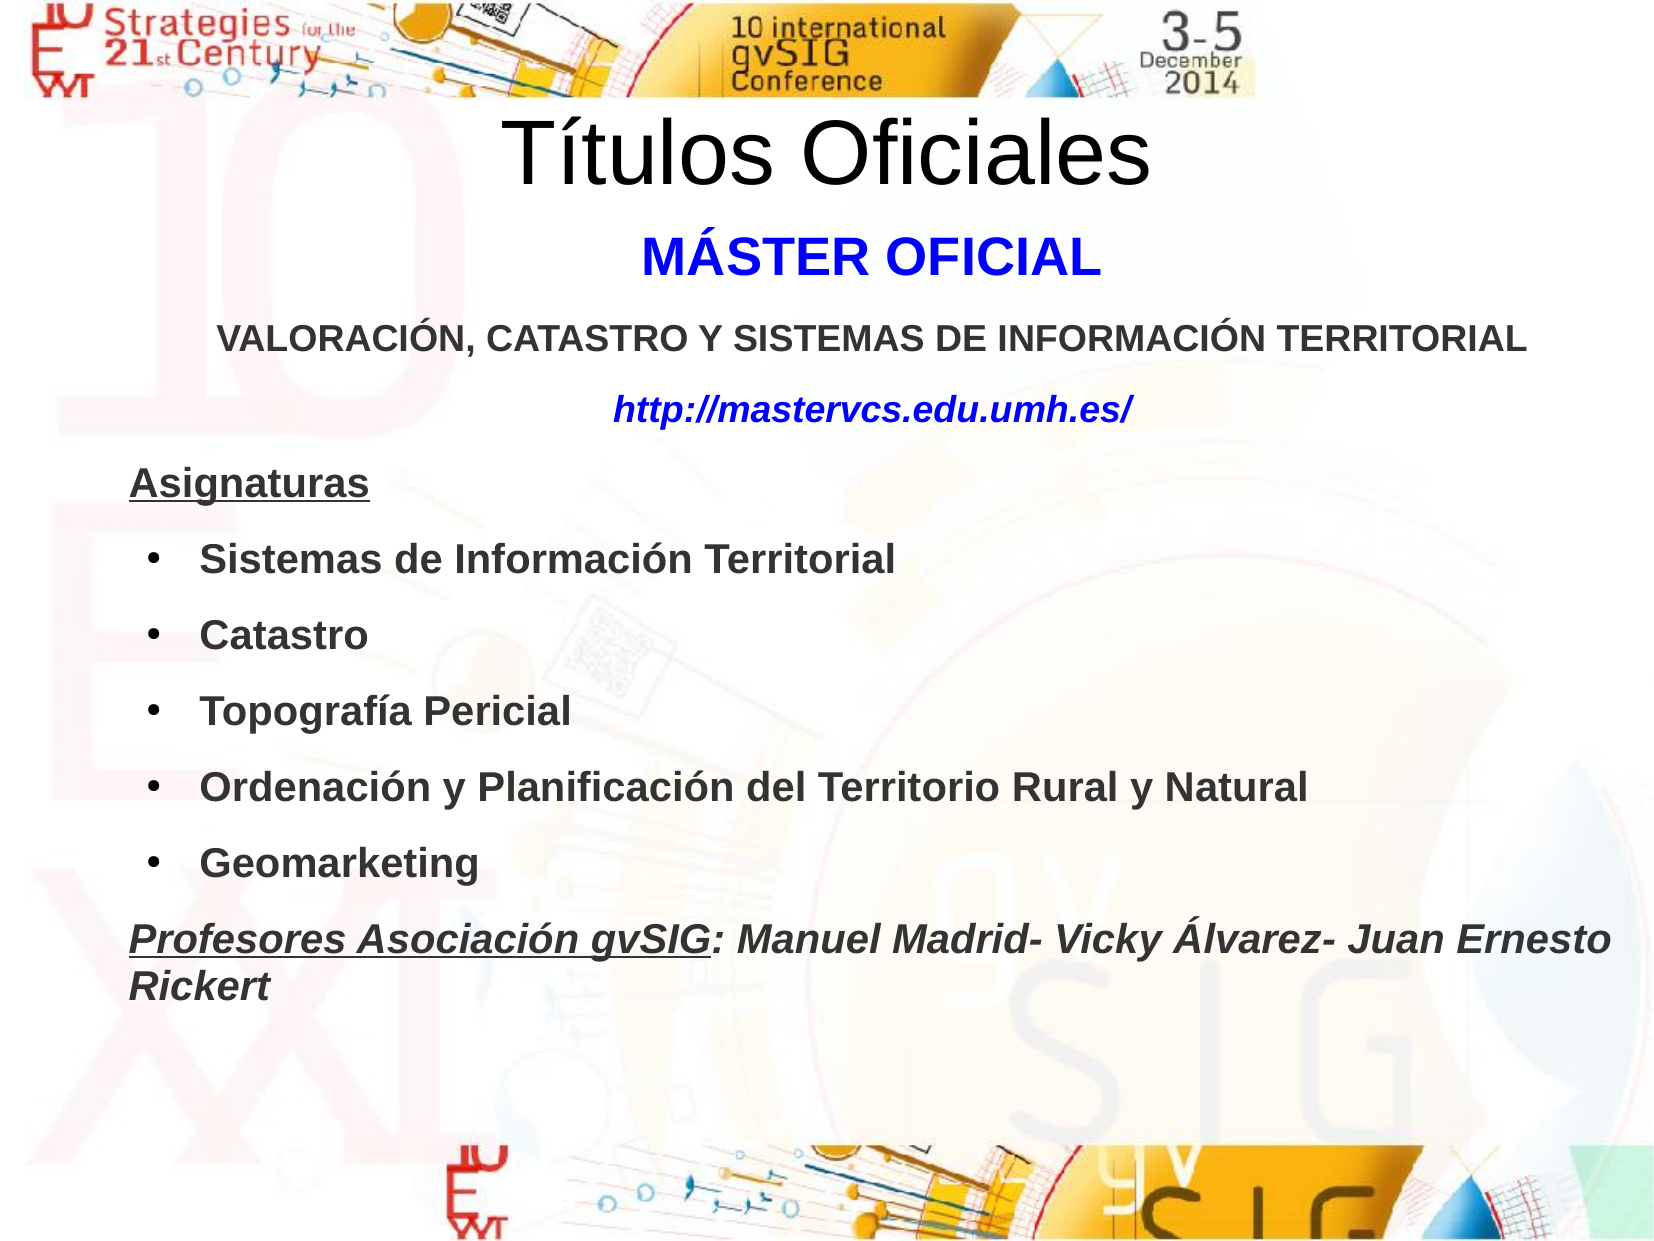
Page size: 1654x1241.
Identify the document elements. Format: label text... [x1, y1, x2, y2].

list MÁSTER OFICIAL VALORACIÓN, CATASTRO Y SISTEMAS DE INFORMACIÓN TERRITORIAL http://mastervcs.edu.umh.es/ Asignaturas Sistemas de Información Territorial Catastro Topografía Pericial Ordenación y Planificación del Territorio Rural y Natural Geomarketing Profesores Asociación gvSIG: Manuel Madrid- Vicky Álvarez- Juan Ernesto Rickert [128, 226, 1617, 1241]
title Títulos Oficiales [82, 49, 1571, 257]
picture [0, 0, 1654, 1241]
